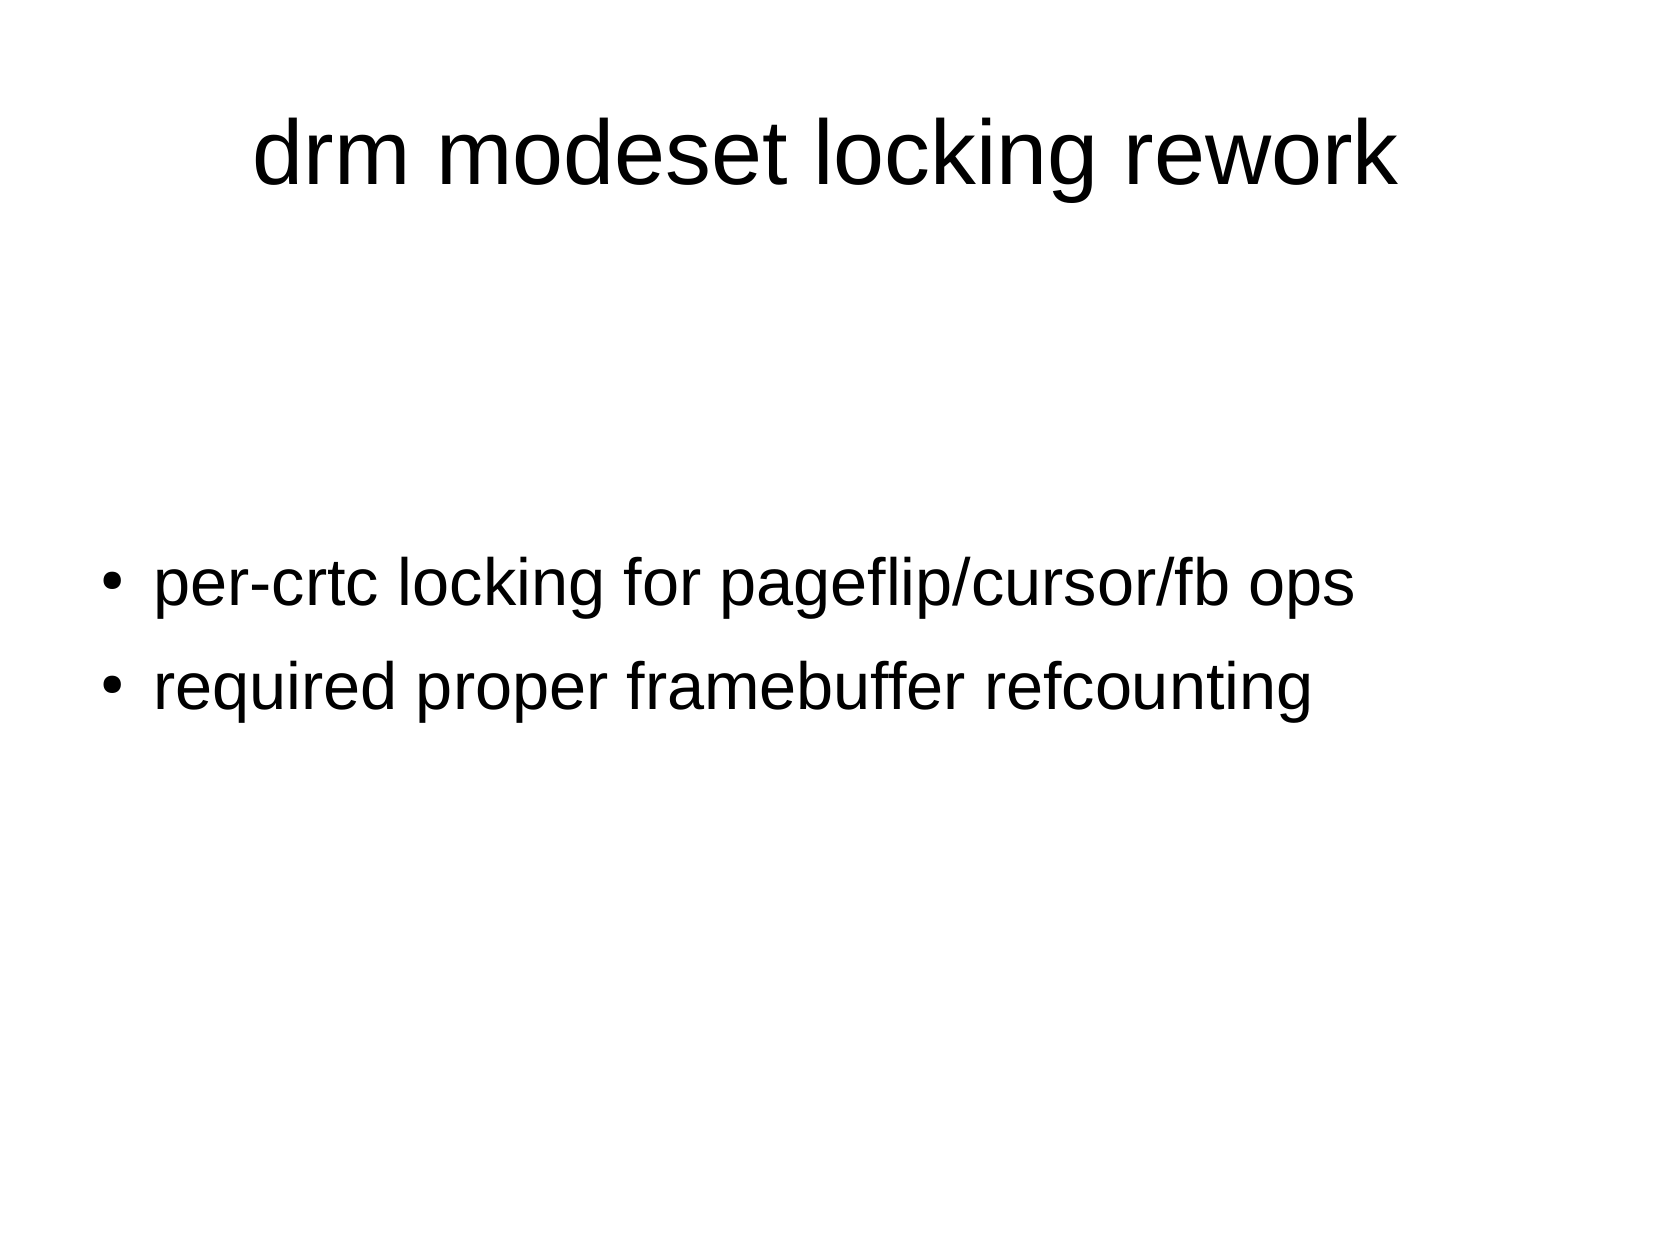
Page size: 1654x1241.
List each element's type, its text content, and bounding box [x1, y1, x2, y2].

list per-crtc locking for pageflip/cursor/fb ops required proper framebuffer refcounting [82, 544, 1571, 1087]
title drm modeset locking rework [82, 49, 1571, 257]
